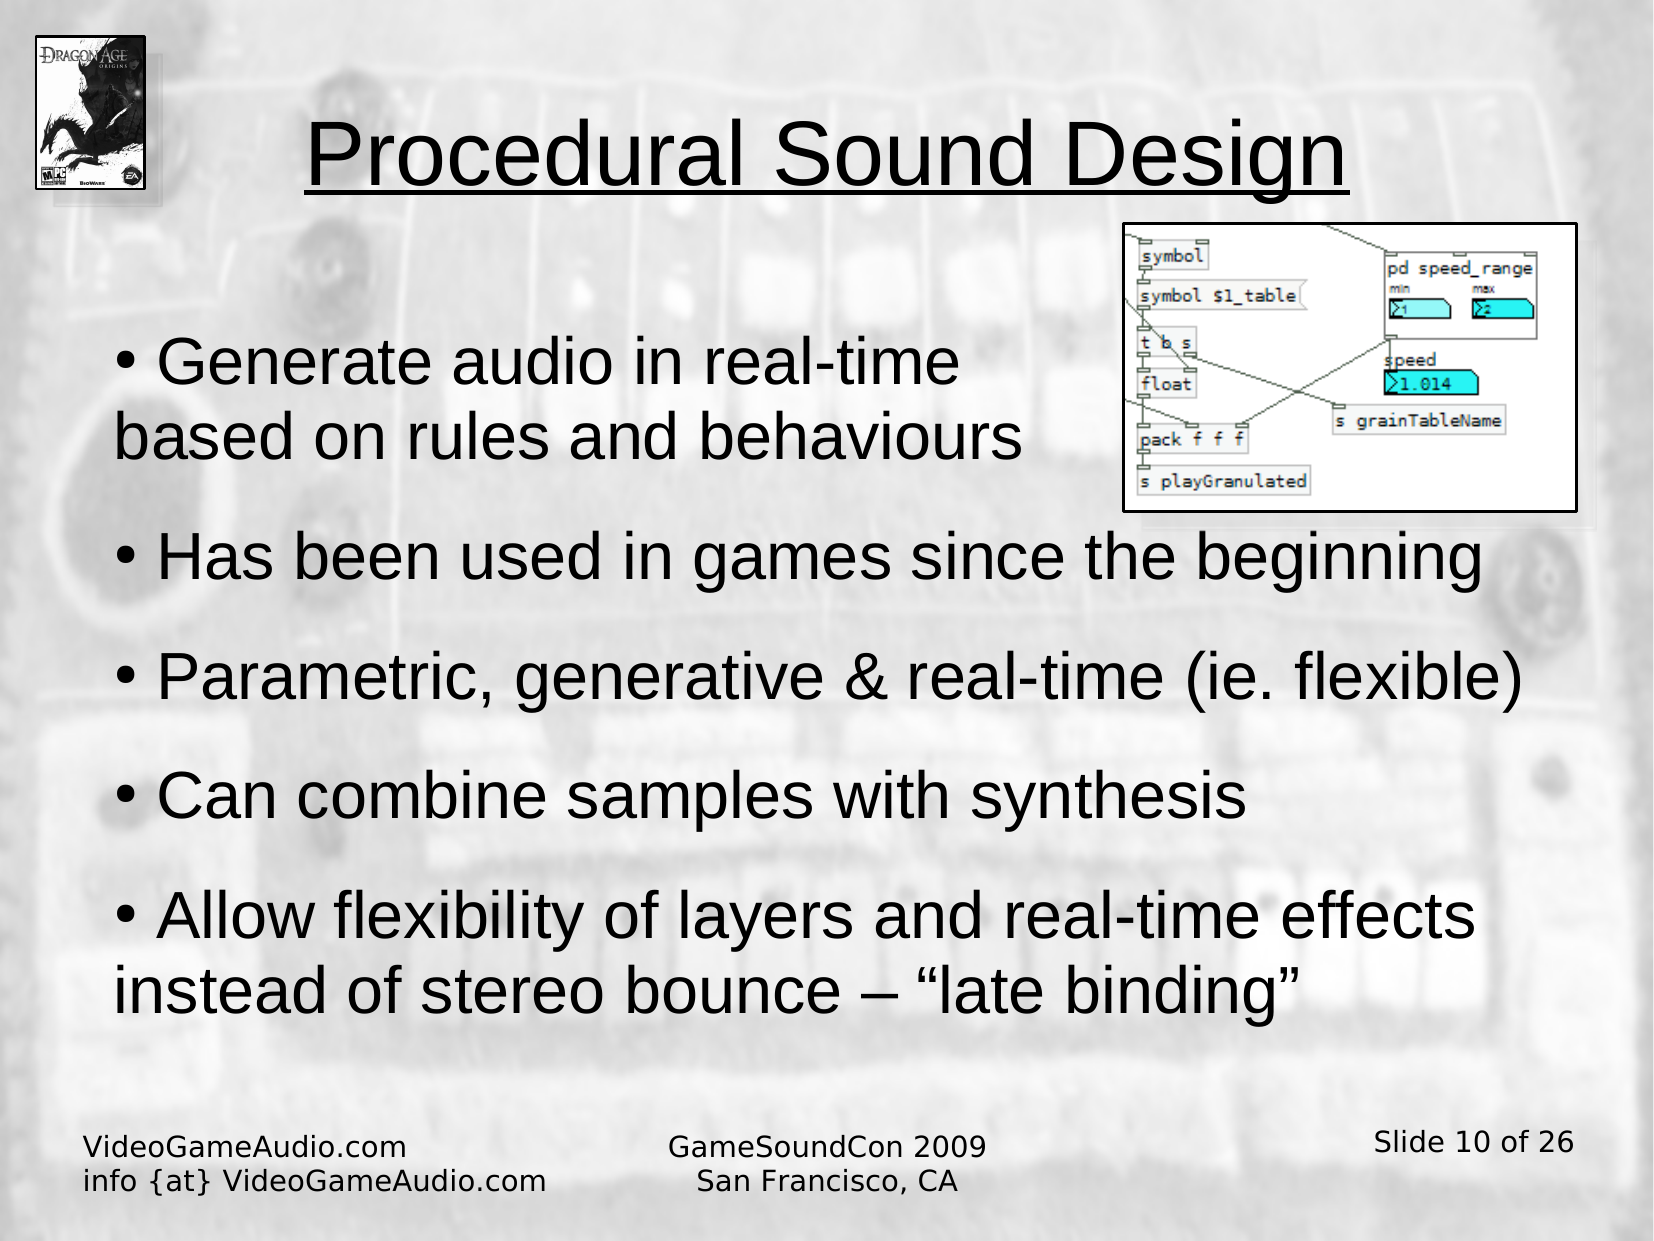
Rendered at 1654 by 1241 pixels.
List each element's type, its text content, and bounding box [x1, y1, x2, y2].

picture [37, 37, 144, 188]
title Procedural Sound Design [82, 49, 1572, 257]
text_box Generate audio in real-time based on rules and behaviours Has been used in games since the beginning Parametric, generative & real-time (ie. flexible) Can combine samples with synthesis Allow flexibility of layers and real-time effects instead of stereo bounce – “late binding” [99, 317, 1555, 1036]
picture [1125, 225, 1576, 511]
